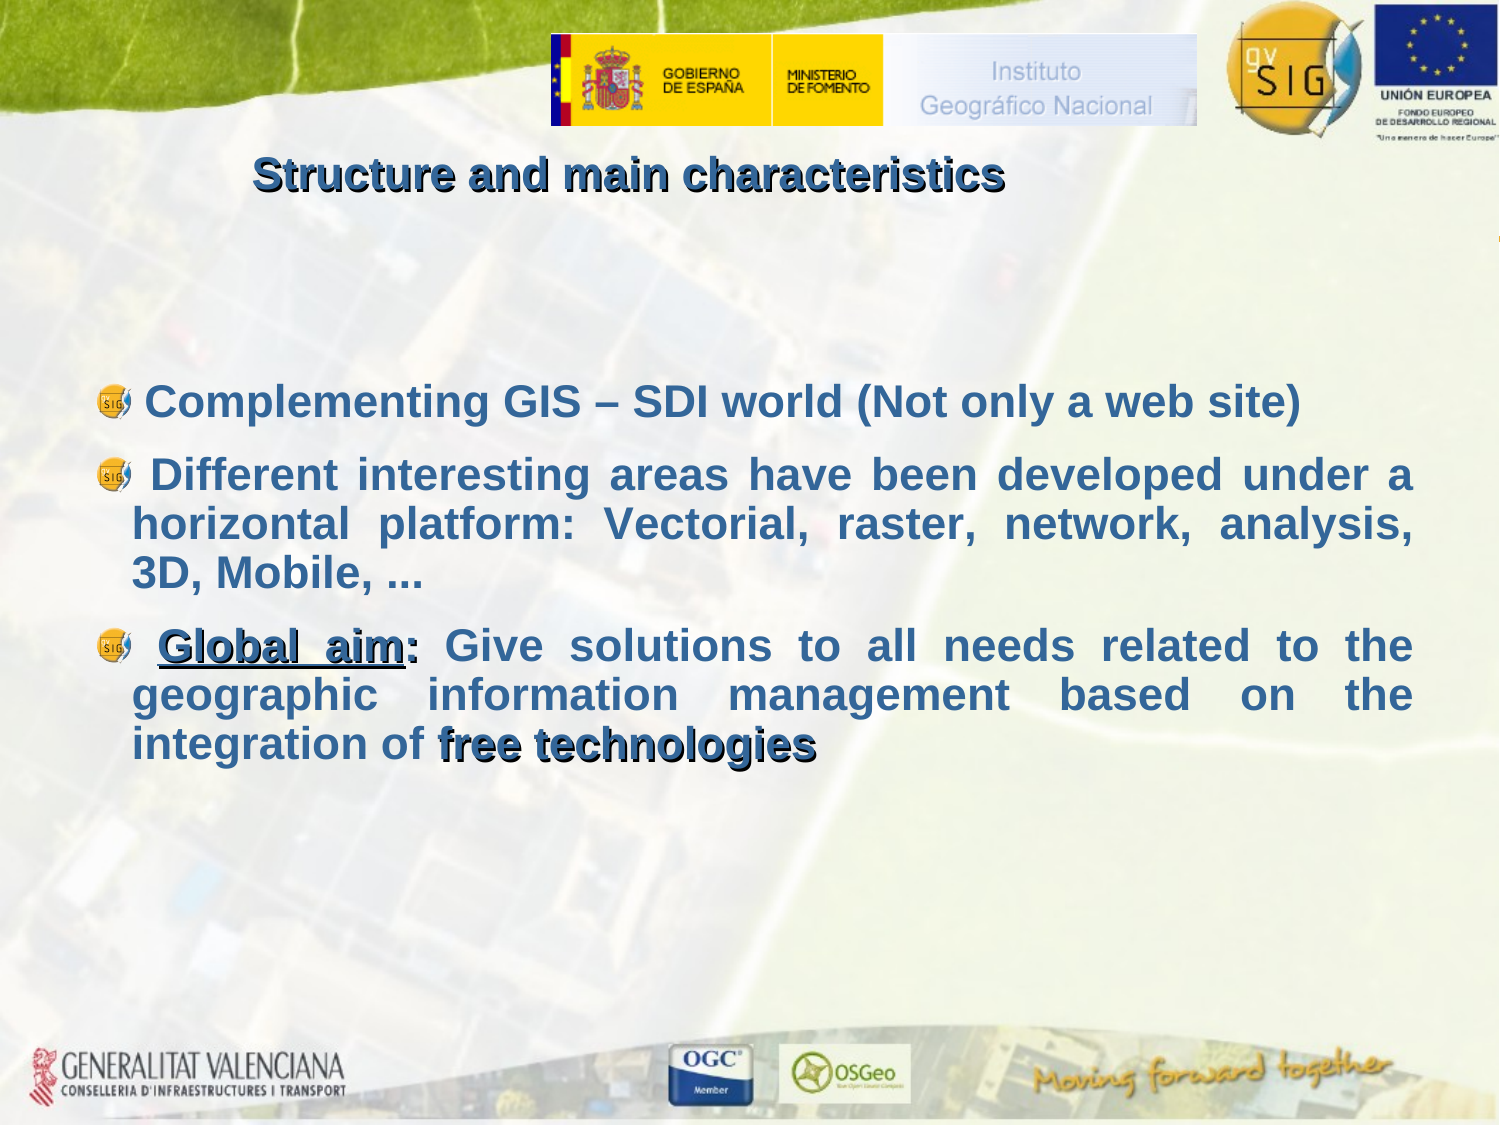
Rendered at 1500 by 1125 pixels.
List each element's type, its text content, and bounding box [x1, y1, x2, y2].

picture [0, 0, 1499, 1125]
text_box Structure and main characteristics [236, 142, 1500, 210]
text_box Complementing GIS – SDI world (Not only a web site) Different interesting areas have been developed under a horizontal platform: Vectorial, raster, network, analysis, 3D, Mobile, ... Global aim: Give solutions to all needs related to the geographic information management based on the integration of free technologies [60, 376, 1415, 1023]
